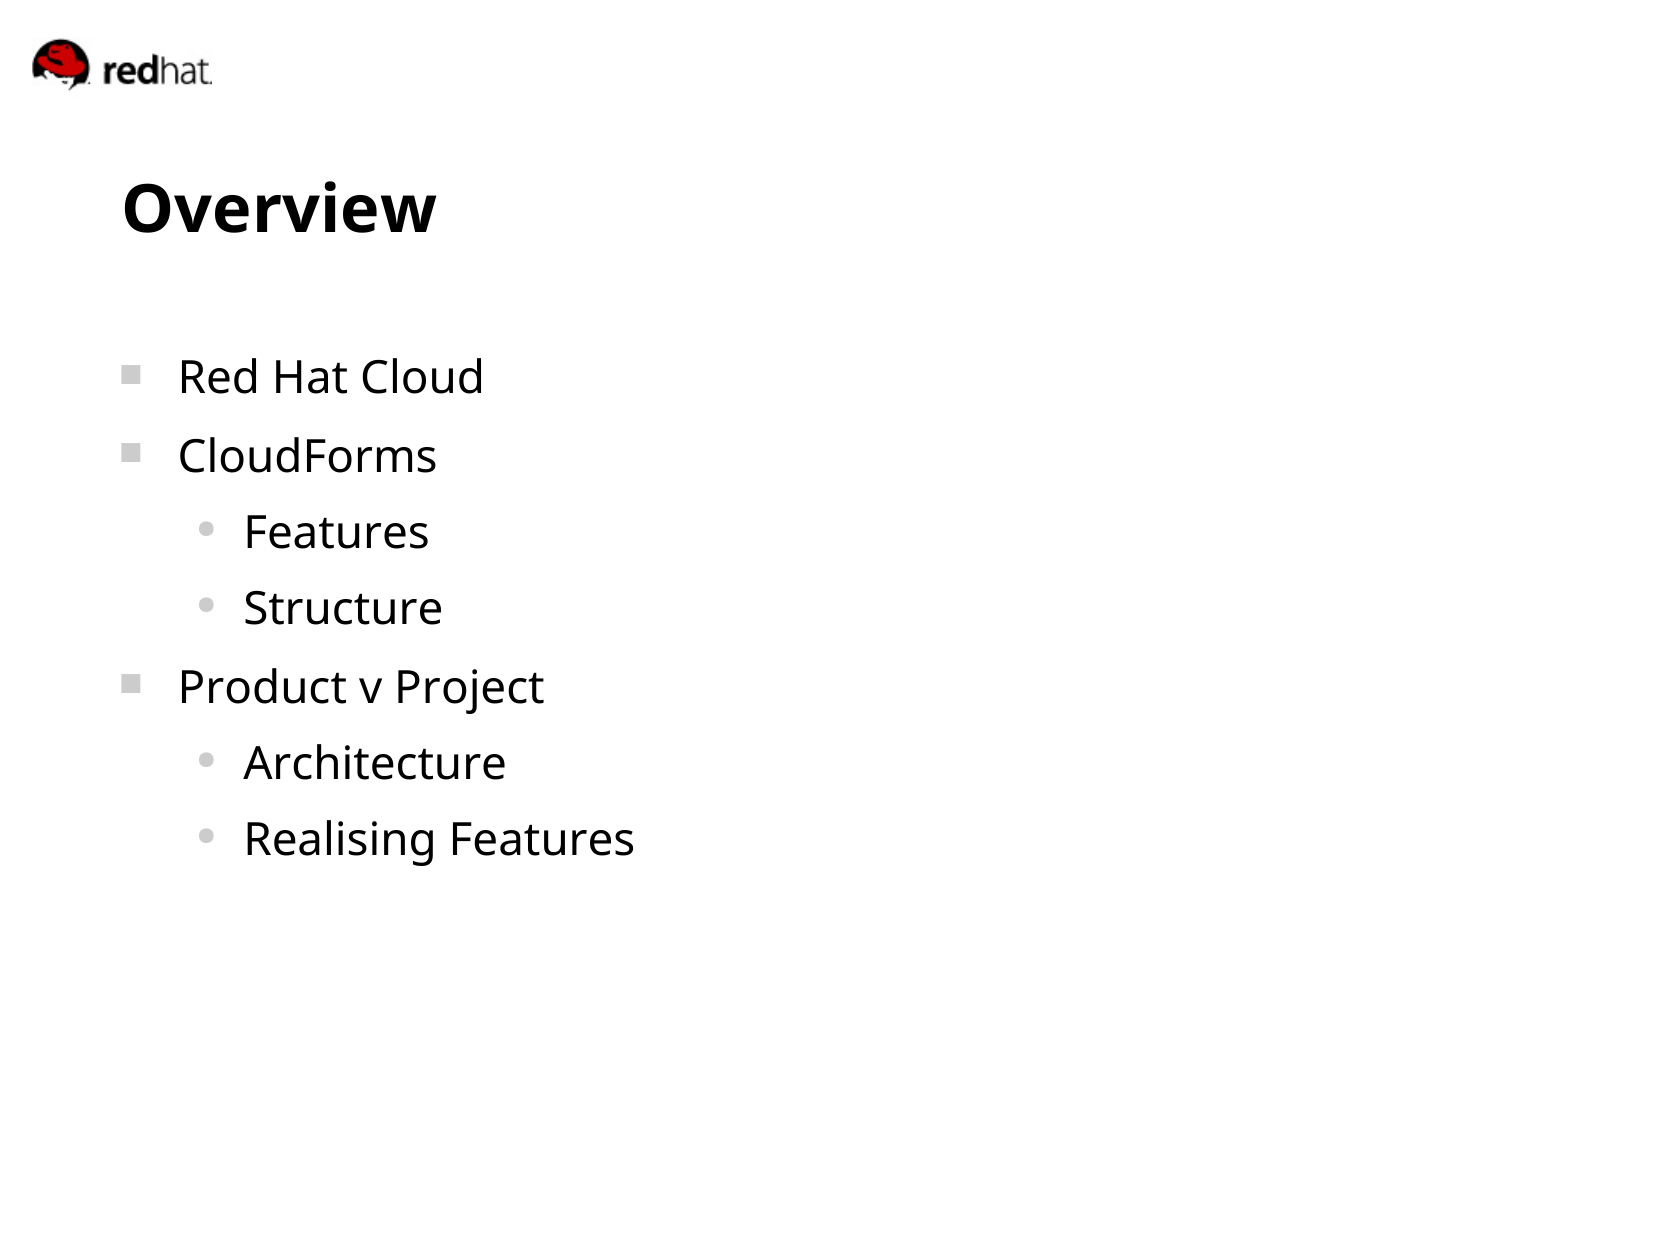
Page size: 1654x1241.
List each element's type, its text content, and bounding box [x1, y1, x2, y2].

list Red Hat Cloud CloudForms Features Structure Product v Project Architecture Realising Features [121, 344, 1534, 1127]
picture [31, 37, 212, 98]
title Overview [121, 102, 1534, 310]
